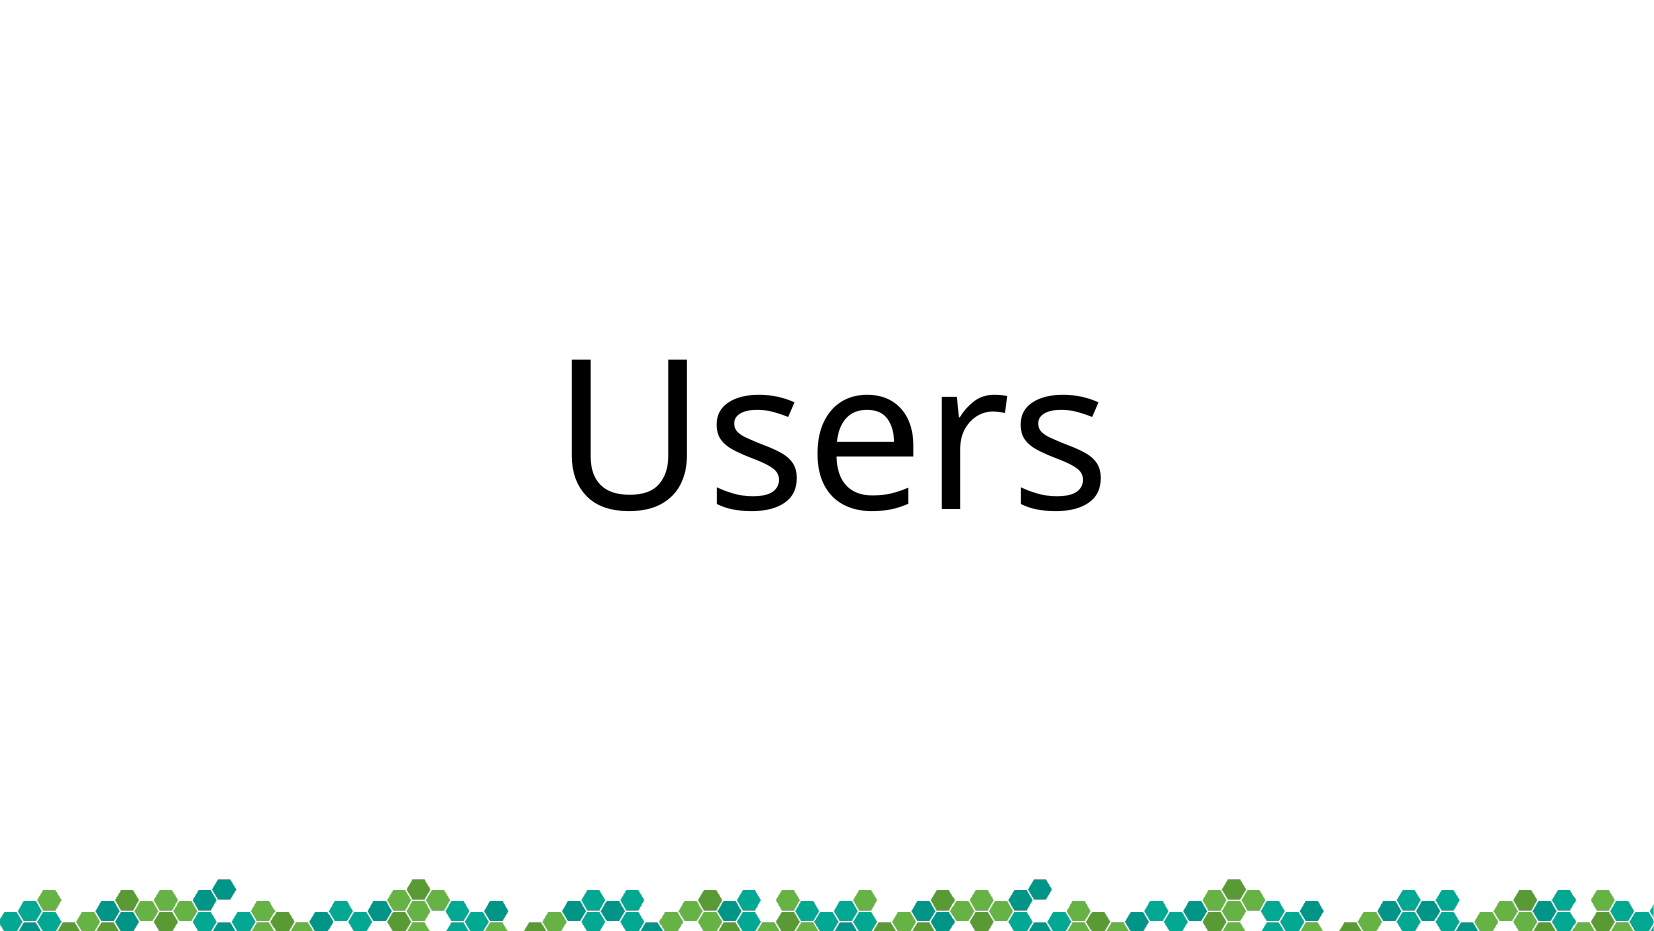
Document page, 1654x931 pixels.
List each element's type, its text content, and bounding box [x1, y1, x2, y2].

picture [0, 871, 1654, 931]
list Users [478, 285, 1175, 758]
